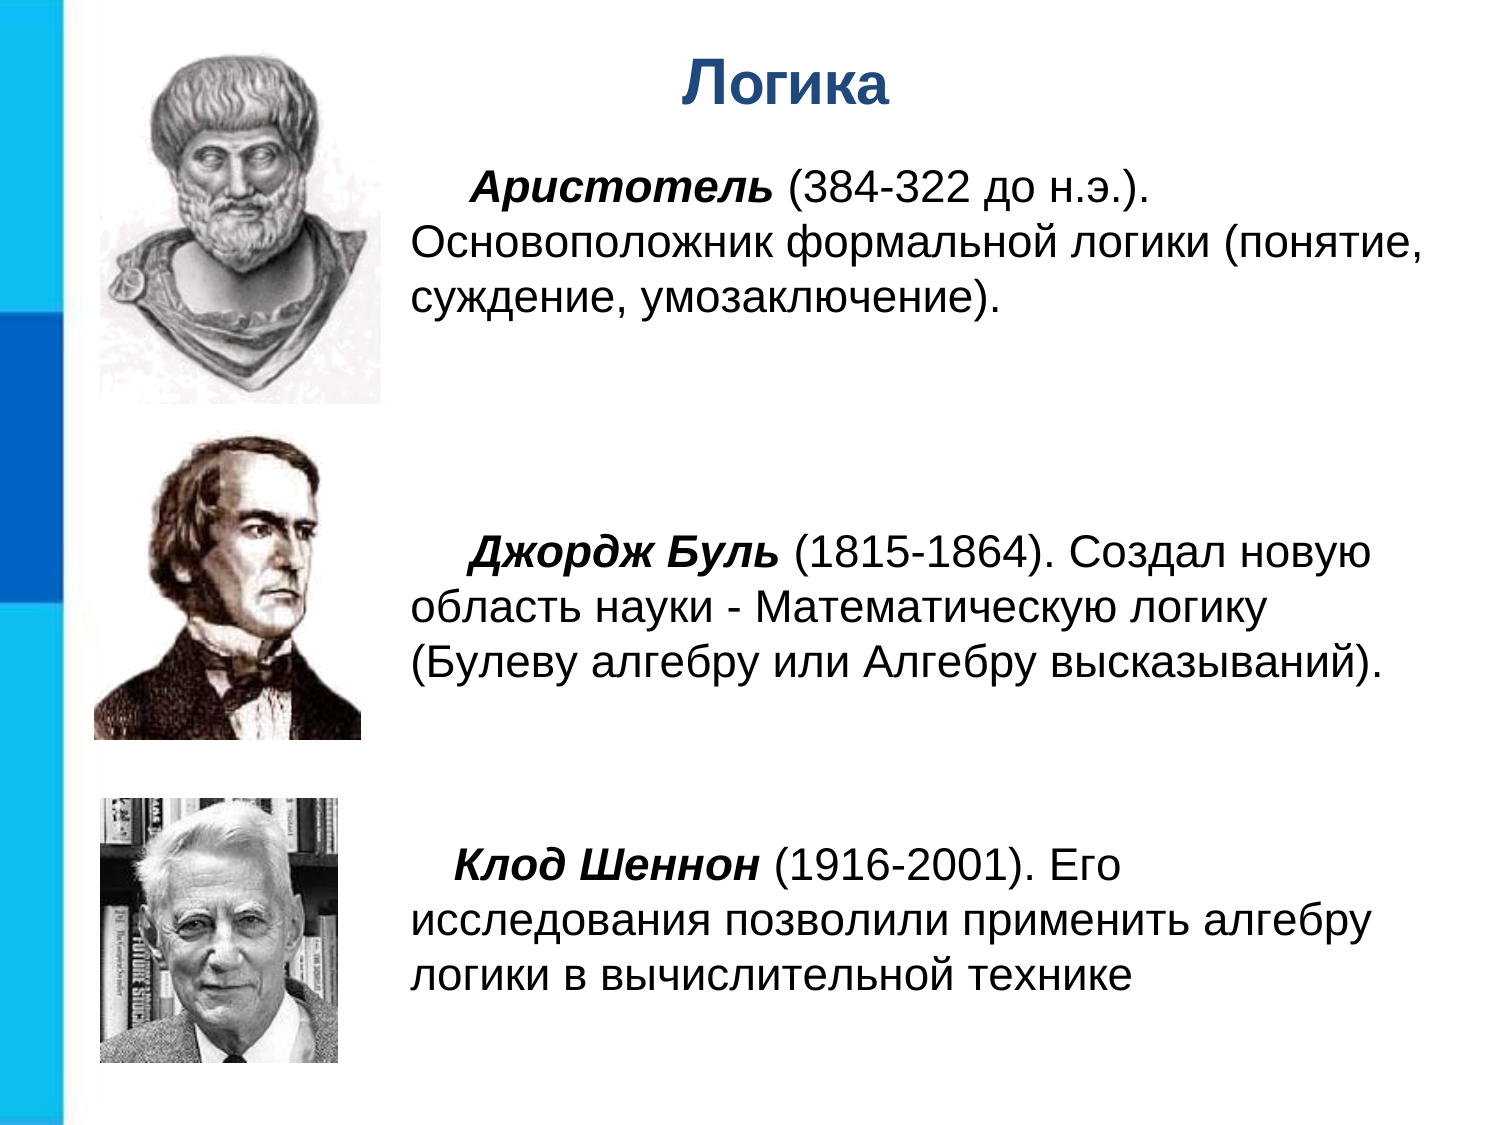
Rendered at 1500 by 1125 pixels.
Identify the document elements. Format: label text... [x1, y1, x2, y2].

text_box Клод Шеннон (1916-2001). Его исследования позволили применить алгебру логики в вычислительной технике [395, 774, 1447, 1059]
text_box Логика [147, 31, 1426, 126]
text_box Аристотель (384-322 до н.э.). Основоположник формальной логики (понятие, суждение, умозаключение). [395, 148, 1447, 330]
picture [0, 0, 1500, 1125]
text_box Джордж Буль (1815-1864). Создал новую область науки - Математическую логику (Булеву алгебру или Алгебру высказываний). [395, 444, 1447, 764]
